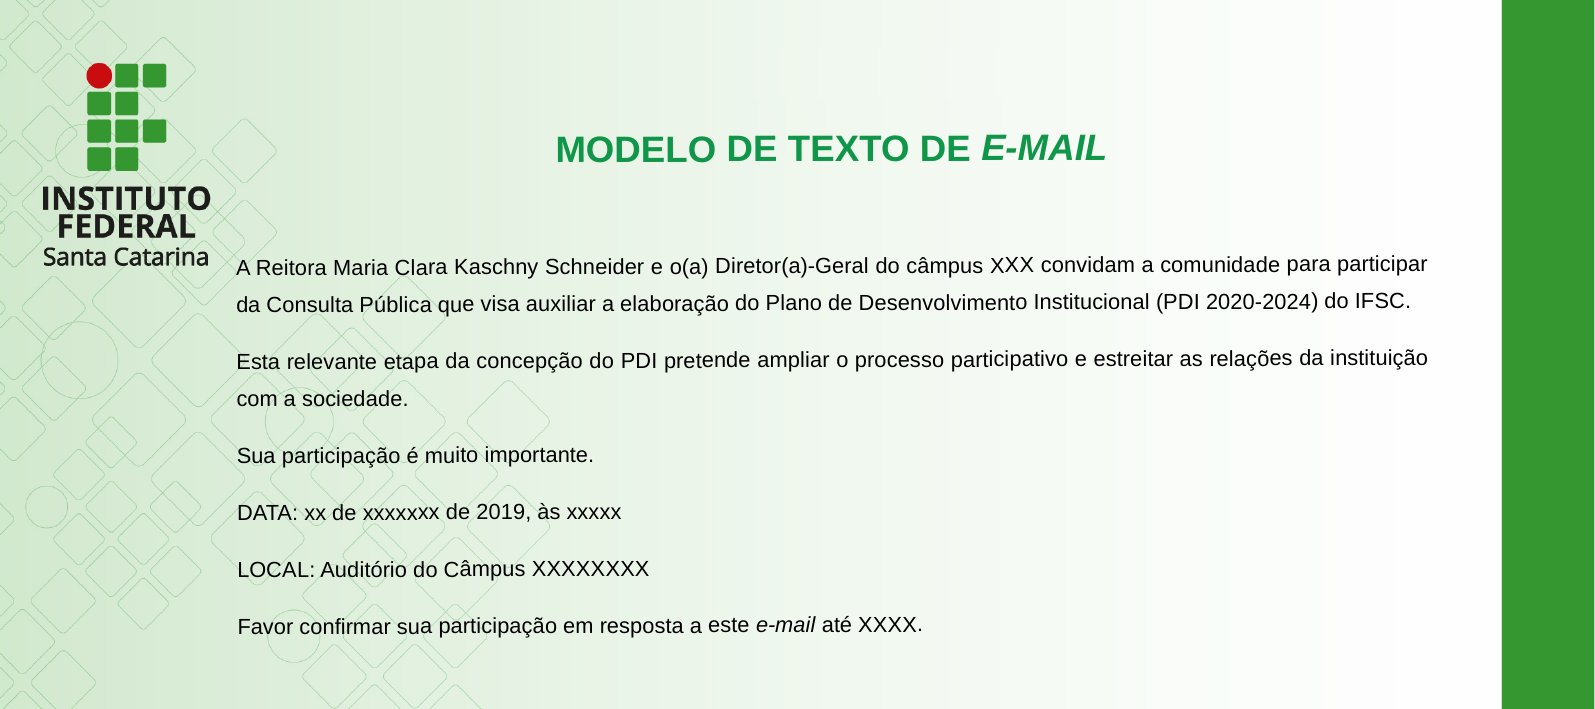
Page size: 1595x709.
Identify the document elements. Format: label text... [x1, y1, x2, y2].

list MODELO DE TEXTO DE E-MAIL A Reitora Maria Clara Kaschny Schneider e o(a) Diretor(a)-Geral do câmpus XXX convidam a comunidade para participar da Consulta Pública que visa auxiliar a elaboração do Plano de Desenvolvimento Institucional (PDI 2020-2024) do IFSC. Esta relevante etapa da concepção do PDI pretende ampliar o processo participativo e estreitar as relações da instituição com a sociedade. Sua participação é muito importante. DATA: xx de xxxxxxx de 2019, às xxxxx LOCAL: Auditório do Câmpus XXXXXXXX Favor confirmar sua participação em resposta a este e-mail até XXXX. [235, 105, 1430, 674]
picture [0, 0, 1595, 709]
